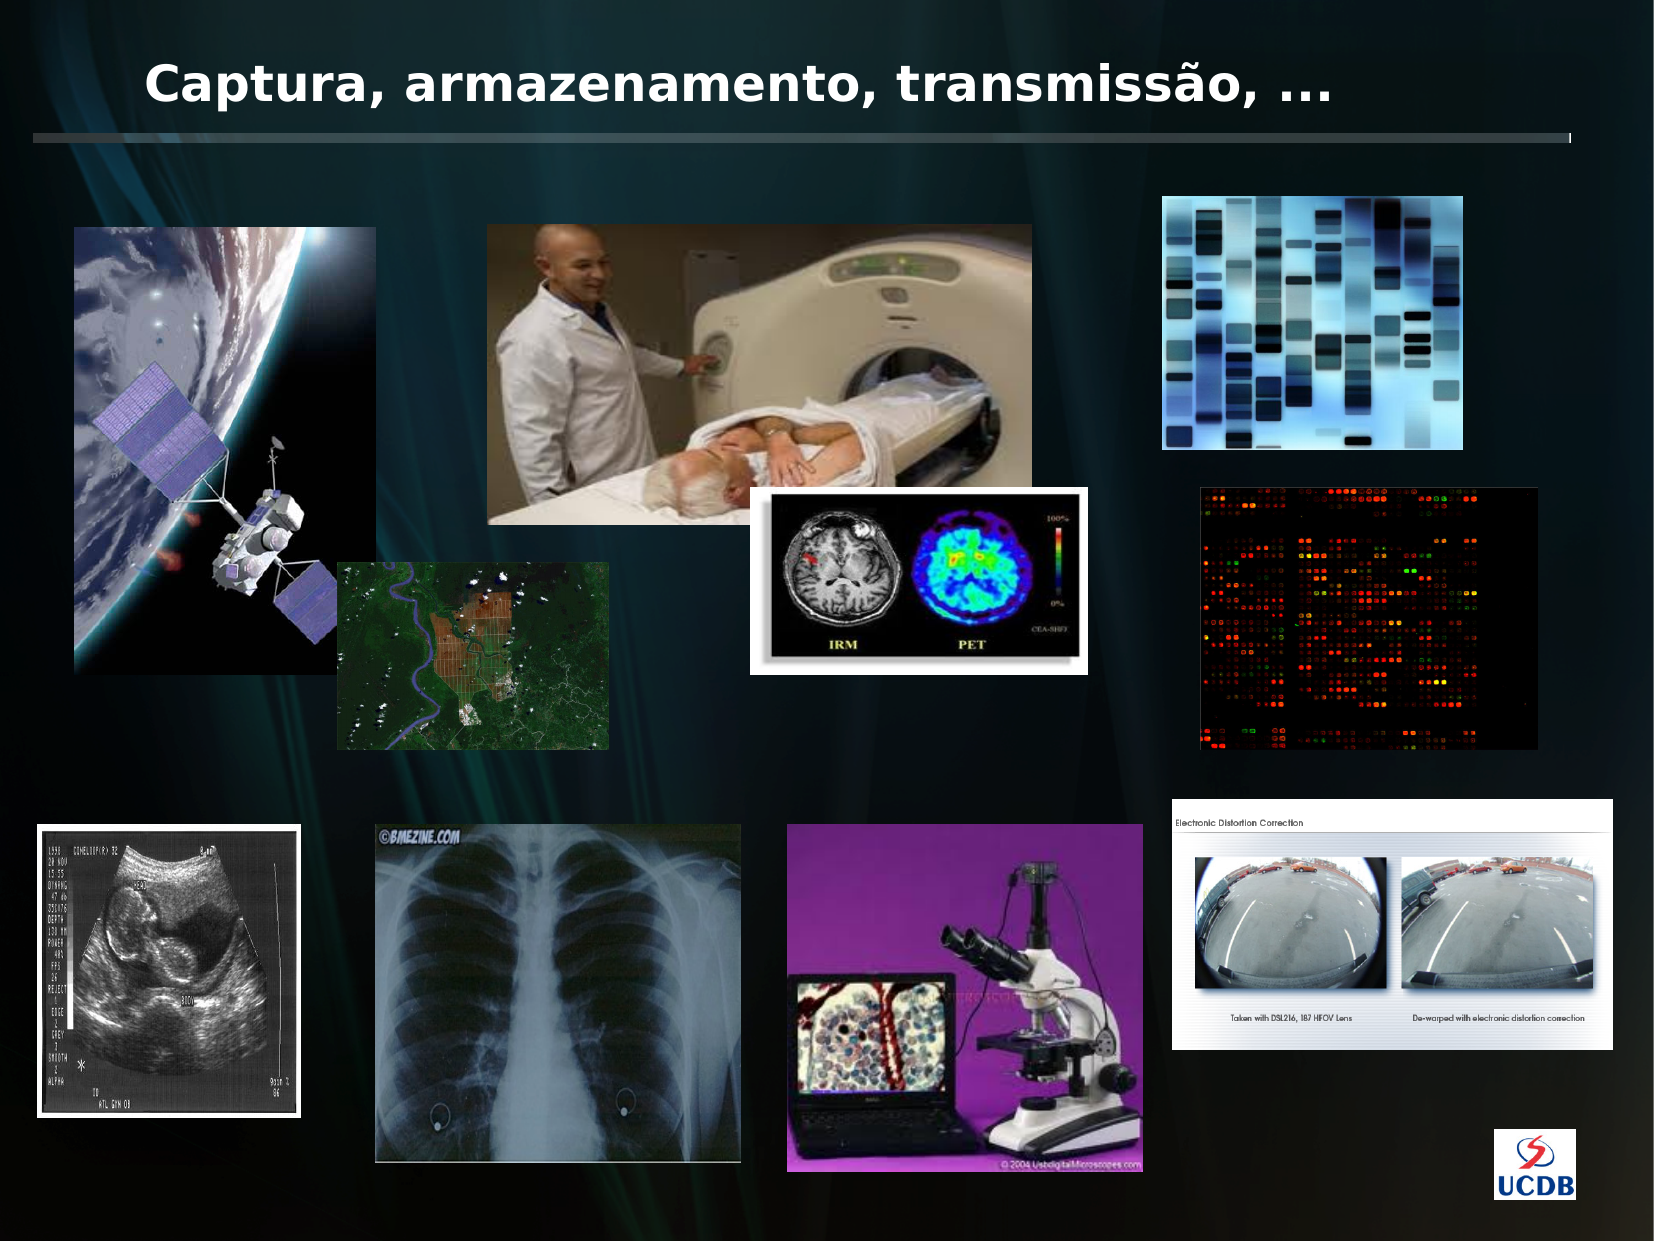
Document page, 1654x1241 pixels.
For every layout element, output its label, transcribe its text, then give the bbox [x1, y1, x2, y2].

text_box Captura, armazenamento, transmissão, ... [129, 45, 1351, 119]
picture [0, 0, 1654, 1241]
